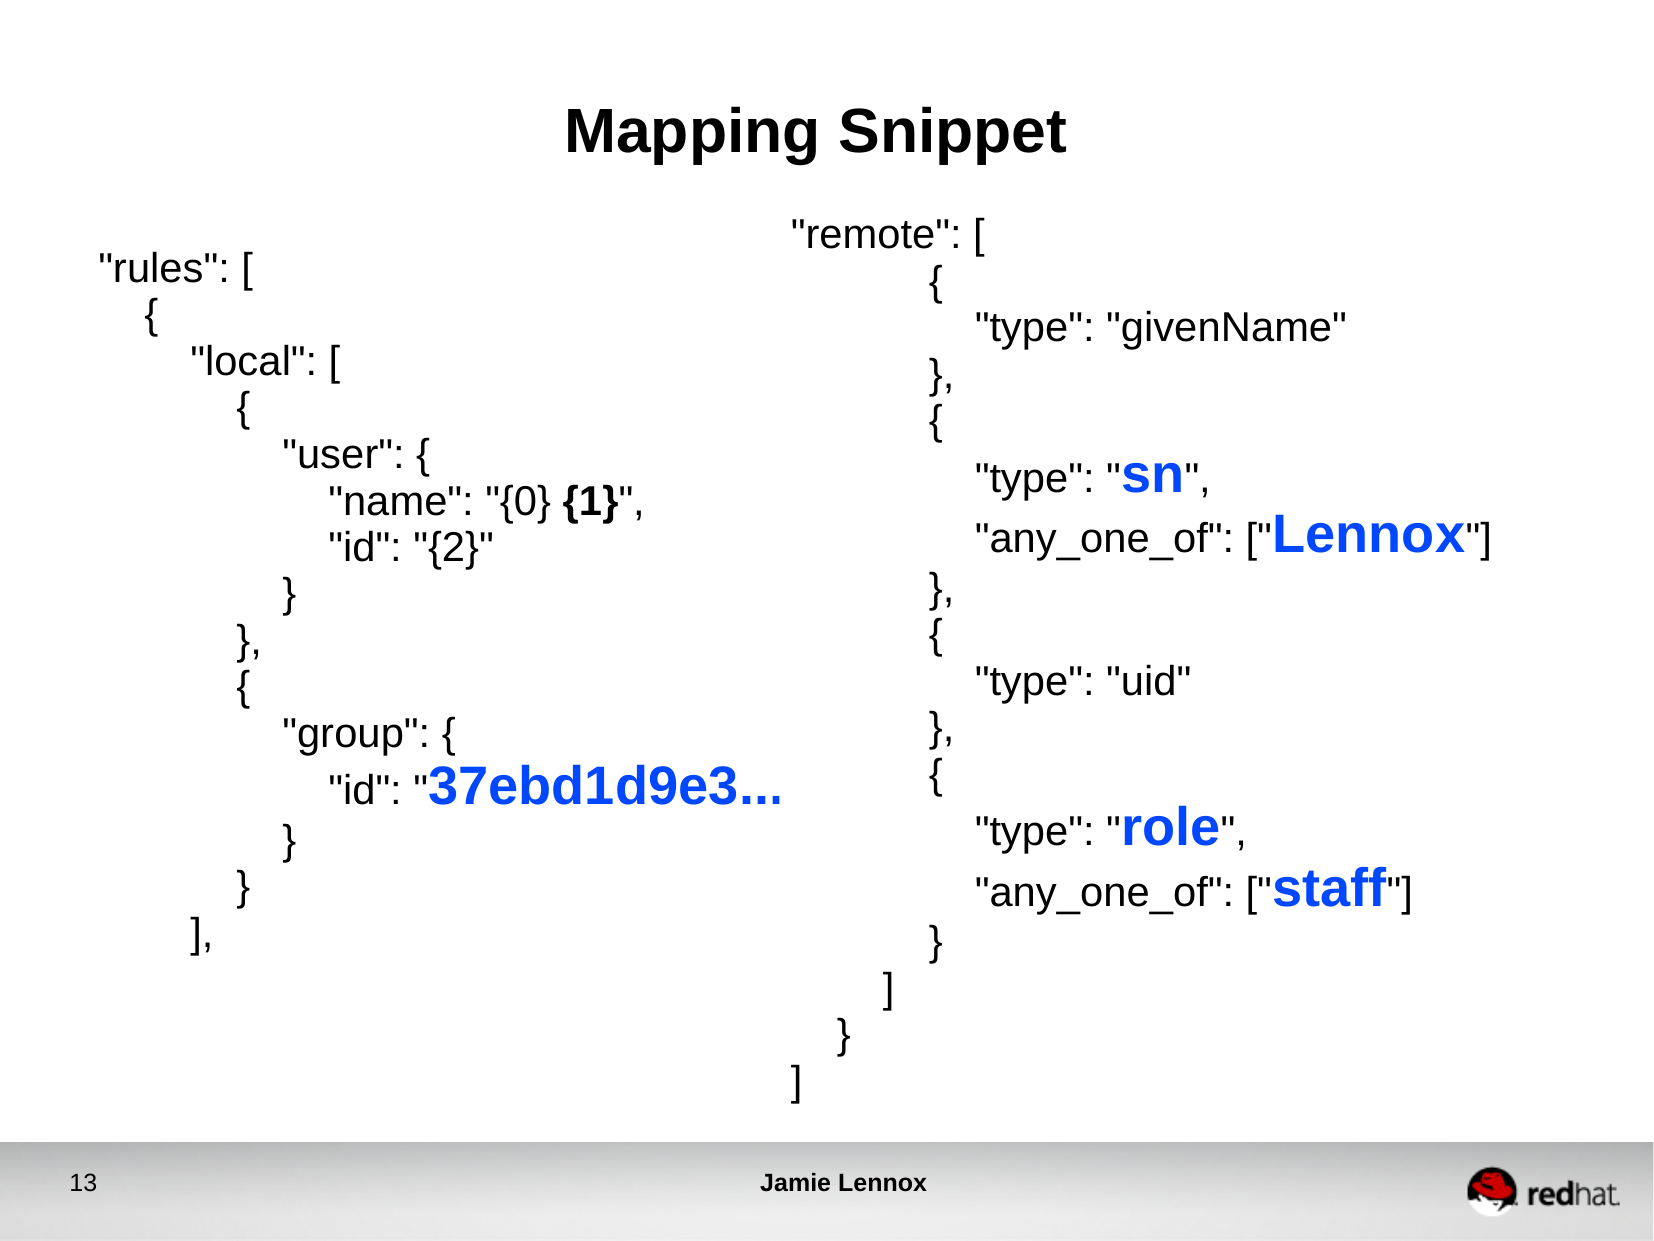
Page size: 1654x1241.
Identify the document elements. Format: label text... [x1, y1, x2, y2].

list "remote": [ { "type": "givenName" }, { "type": "sn", "any_one_of": ["Lennox"] }, { "type": "uid" }, { "type": "role", "any_one_of": ["staff"] } ] } ] [779, 211, 1506, 1104]
list "rules": [ { "local": [ { "user": { "name": "{0} {1}", "id": "{2}" } }, { "group": { "id": "37ebd1d9e3..." } } ], [86, 244, 779, 1039]
picture [0, 1142, 1654, 1241]
title Mapping Snippet [82, 37, 1571, 226]
